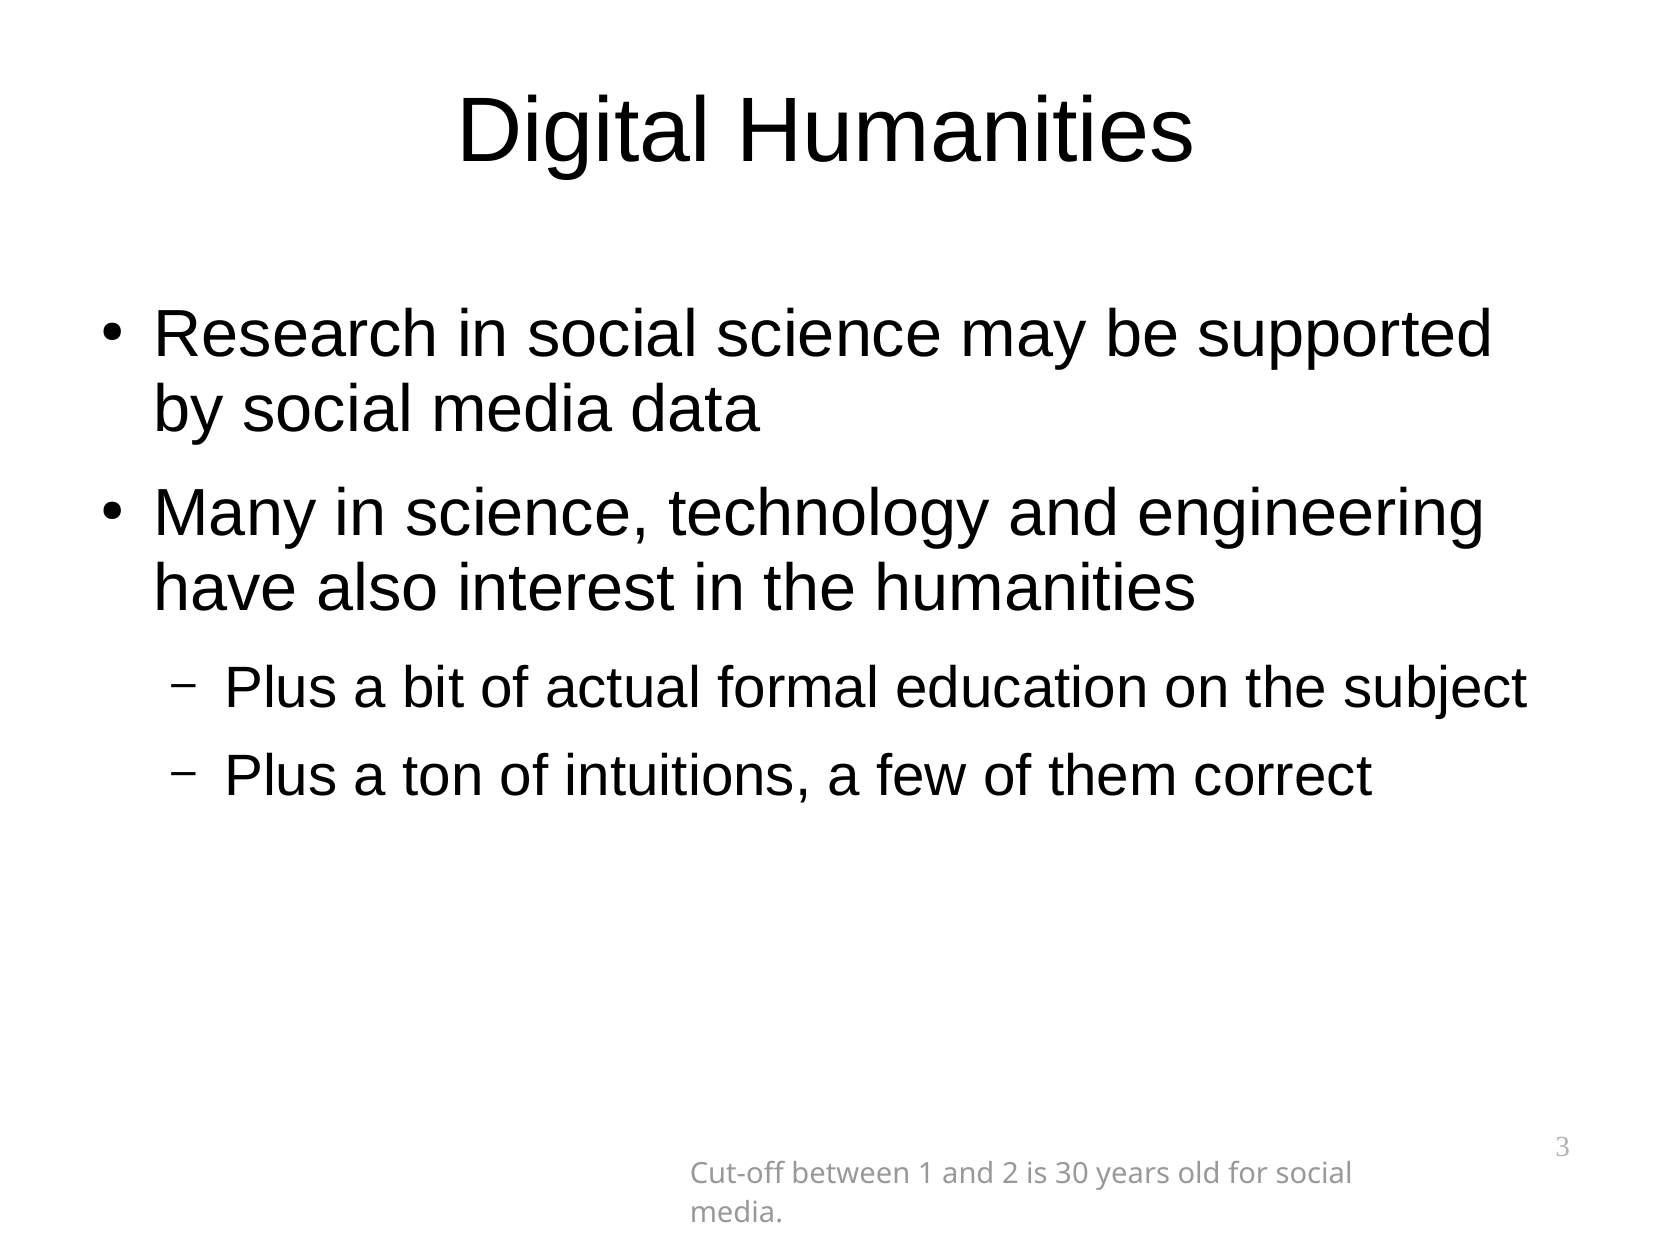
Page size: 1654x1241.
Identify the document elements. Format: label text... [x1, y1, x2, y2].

title Digital Humanities [82, 25, 1571, 233]
text_box Cut-off between 1 and 2 is 30 years old for social media. [675, 1144, 1381, 1202]
list Research in social science may be supported by social media data Many in science, technology and engineering have also interest in the humanities Plus a bit of actual formal education on the subject Plus a ton of intuitions, a few of them correct [82, 296, 1571, 1036]
